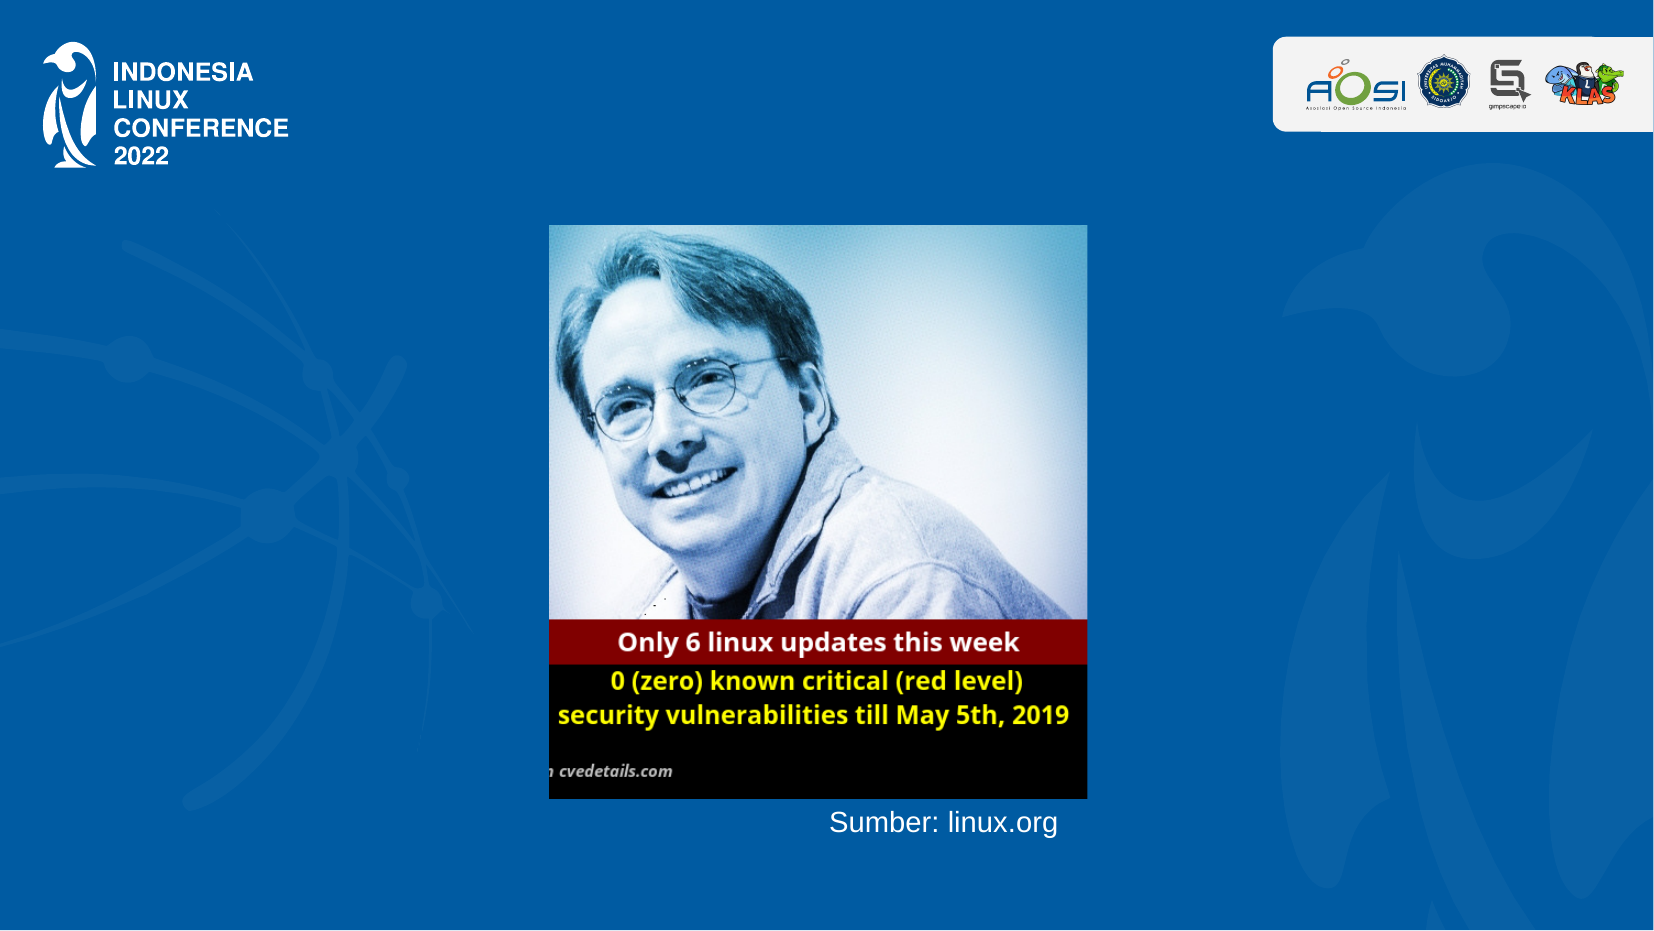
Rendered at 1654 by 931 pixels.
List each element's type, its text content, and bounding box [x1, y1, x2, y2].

picture [1417, 54, 1471, 108]
picture [549, 225, 1088, 799]
text_box Sumber: linux.org [814, 799, 1088, 847]
picture [1545, 62, 1624, 105]
